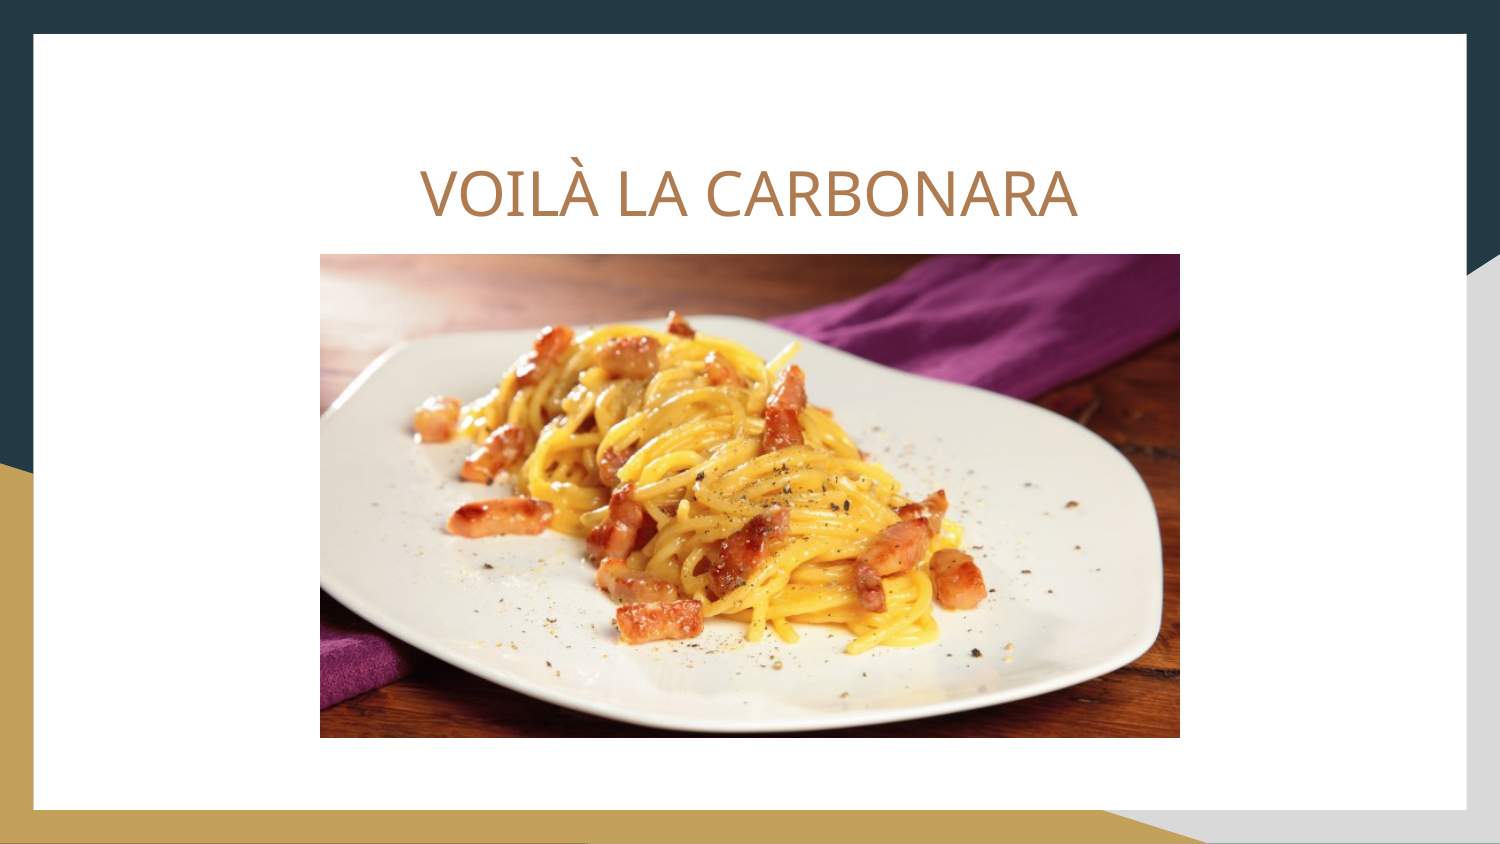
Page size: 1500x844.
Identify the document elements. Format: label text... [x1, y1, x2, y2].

title VOILÀ LA CARBONARA [134, 138, 1366, 296]
picture [320, 254, 1180, 738]
